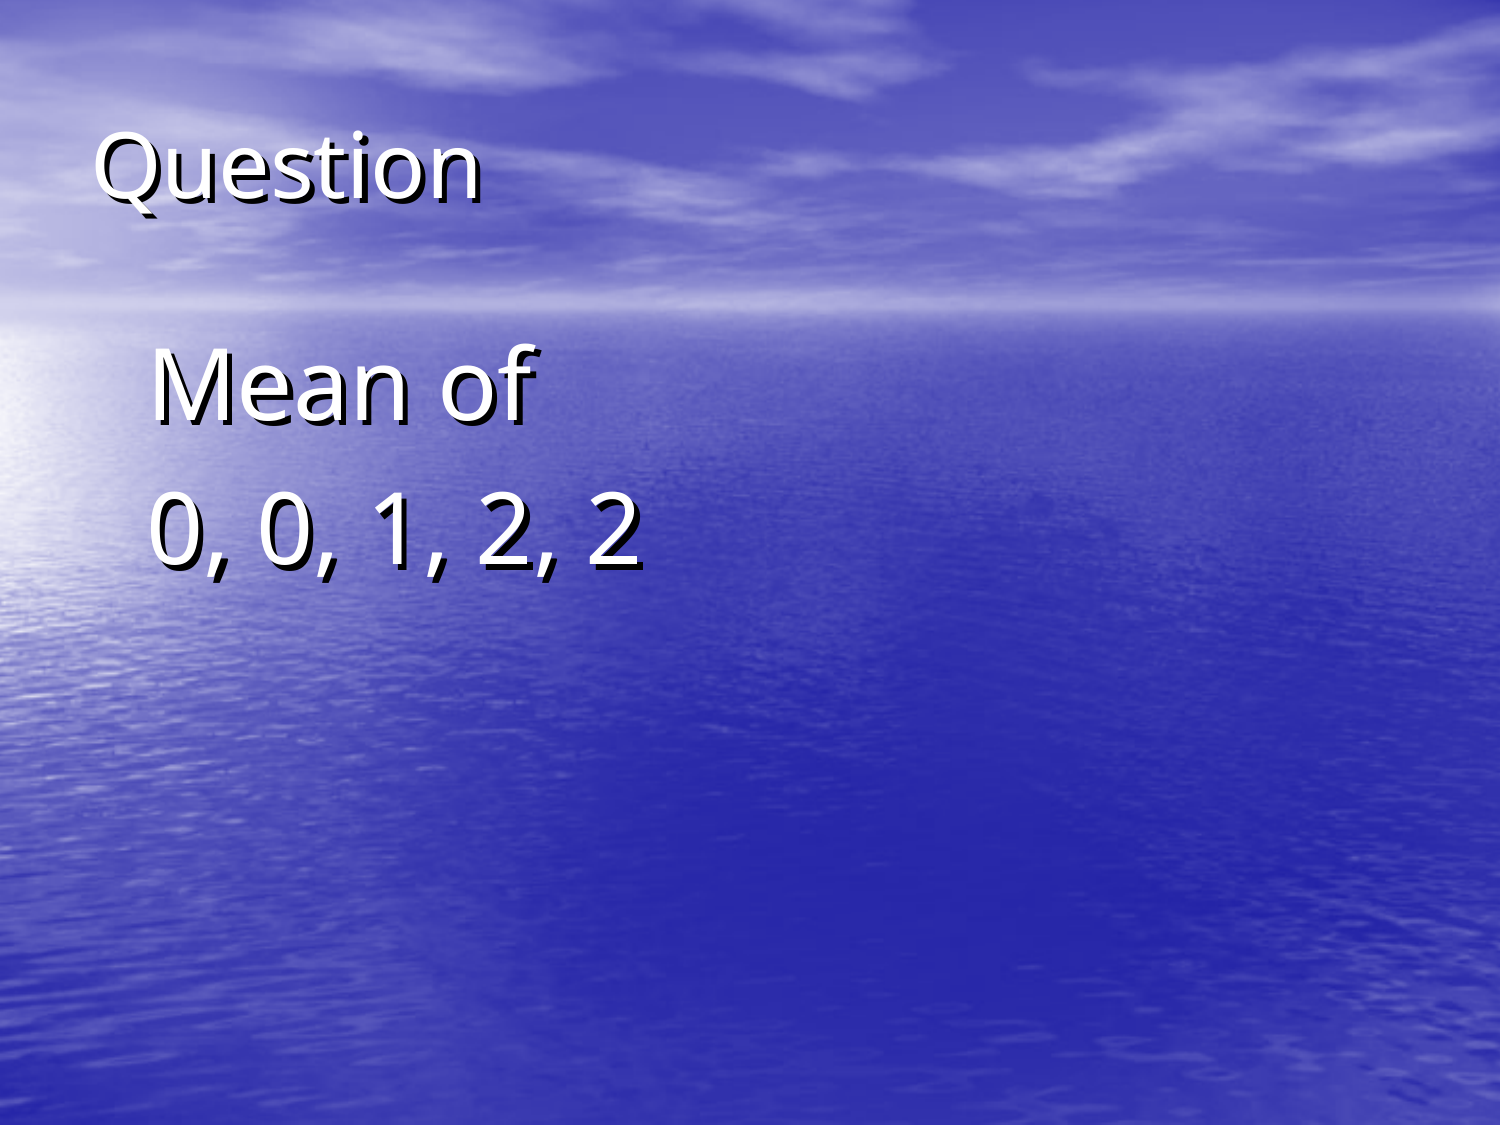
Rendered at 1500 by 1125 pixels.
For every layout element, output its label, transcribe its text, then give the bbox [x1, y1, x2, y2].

title Question [75, 47, 1426, 275]
list Mean of 0, 0, 1, 2, 2 [75, 312, 1426, 988]
picture [0, 0, 1500, 1125]
